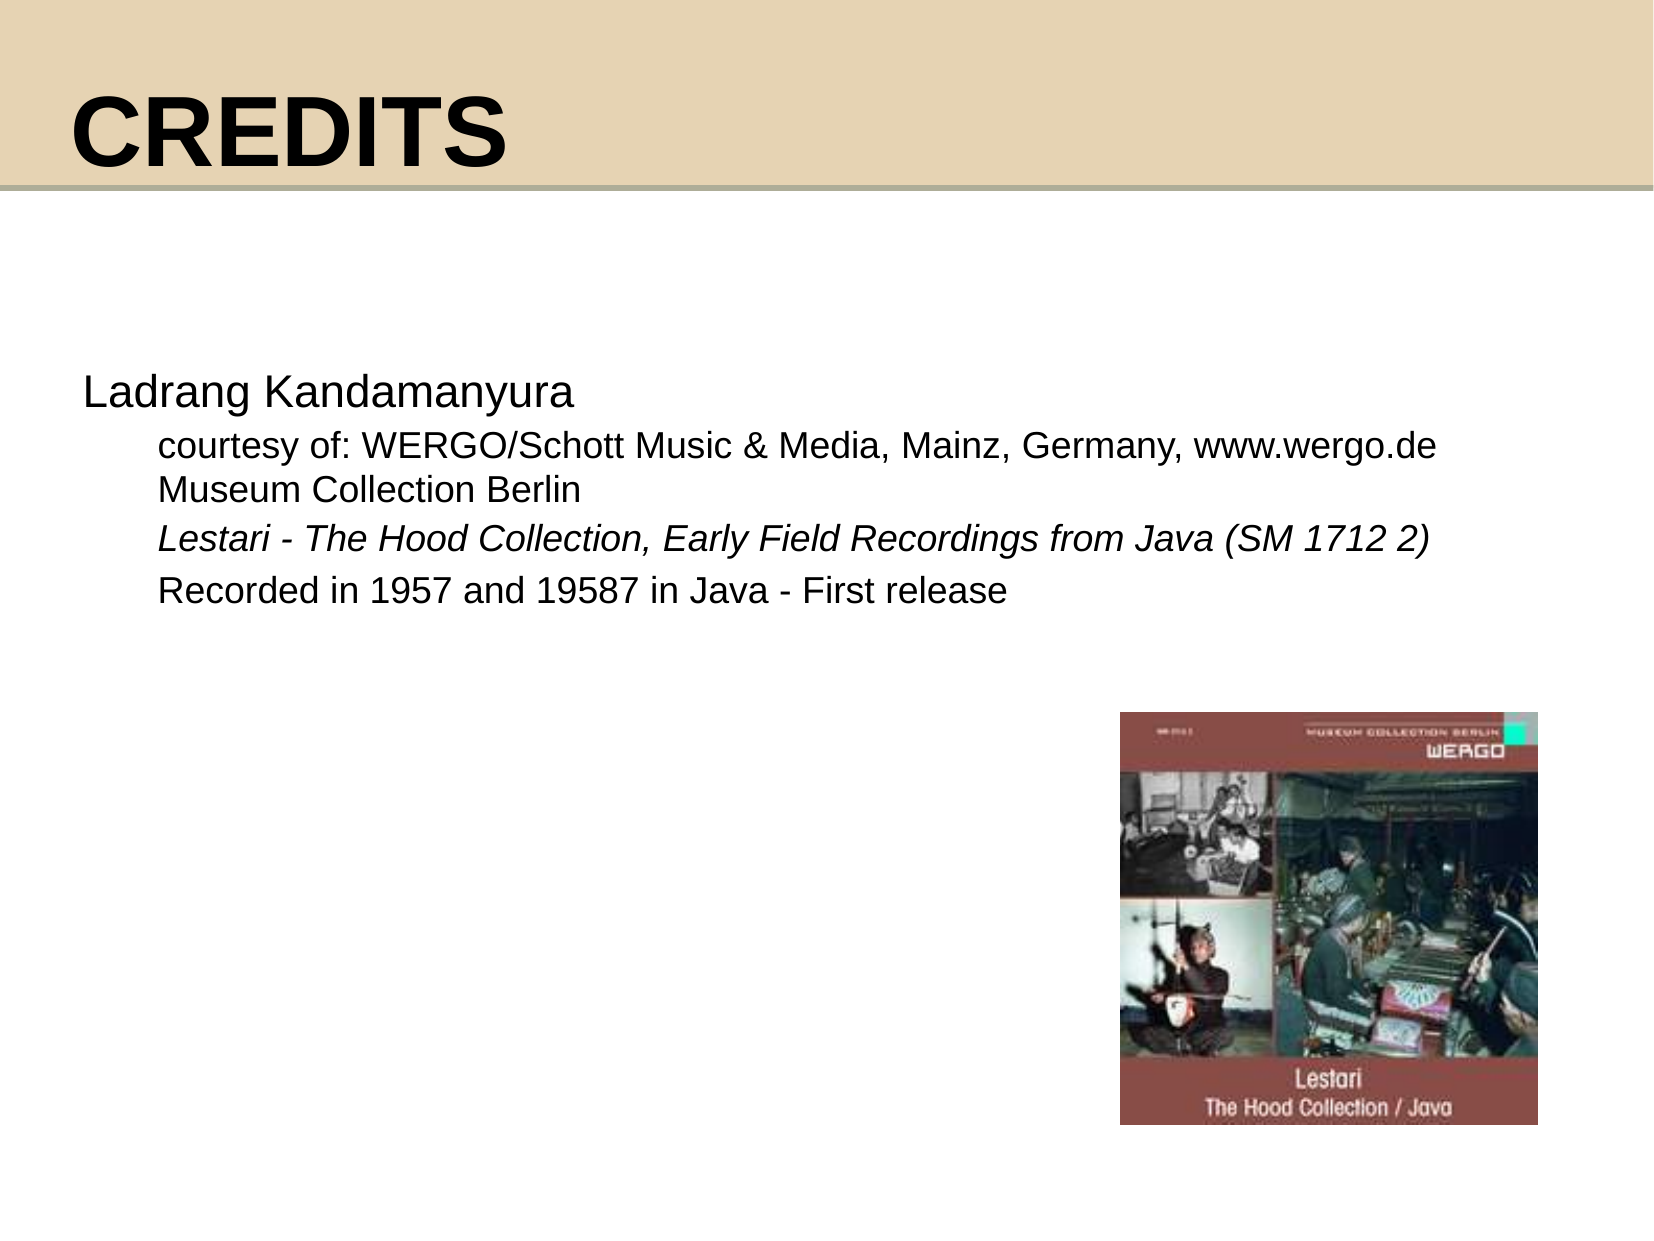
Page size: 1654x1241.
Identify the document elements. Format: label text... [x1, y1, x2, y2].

subtitle Ladrang Kandamanyura courtesy of: WERGO/Schott Music & Media, Mainz, Germany, www.wergo.de Museum Collection Berlin Lestari - The Hood Collection, Early Field Recordings from Java (SM 1712 2) Recorded in 1957 and 19587 in Java - First release [82, 297, 1571, 1102]
title CREDITS [0, 0, 1654, 188]
picture [1120, 712, 1538, 1125]
